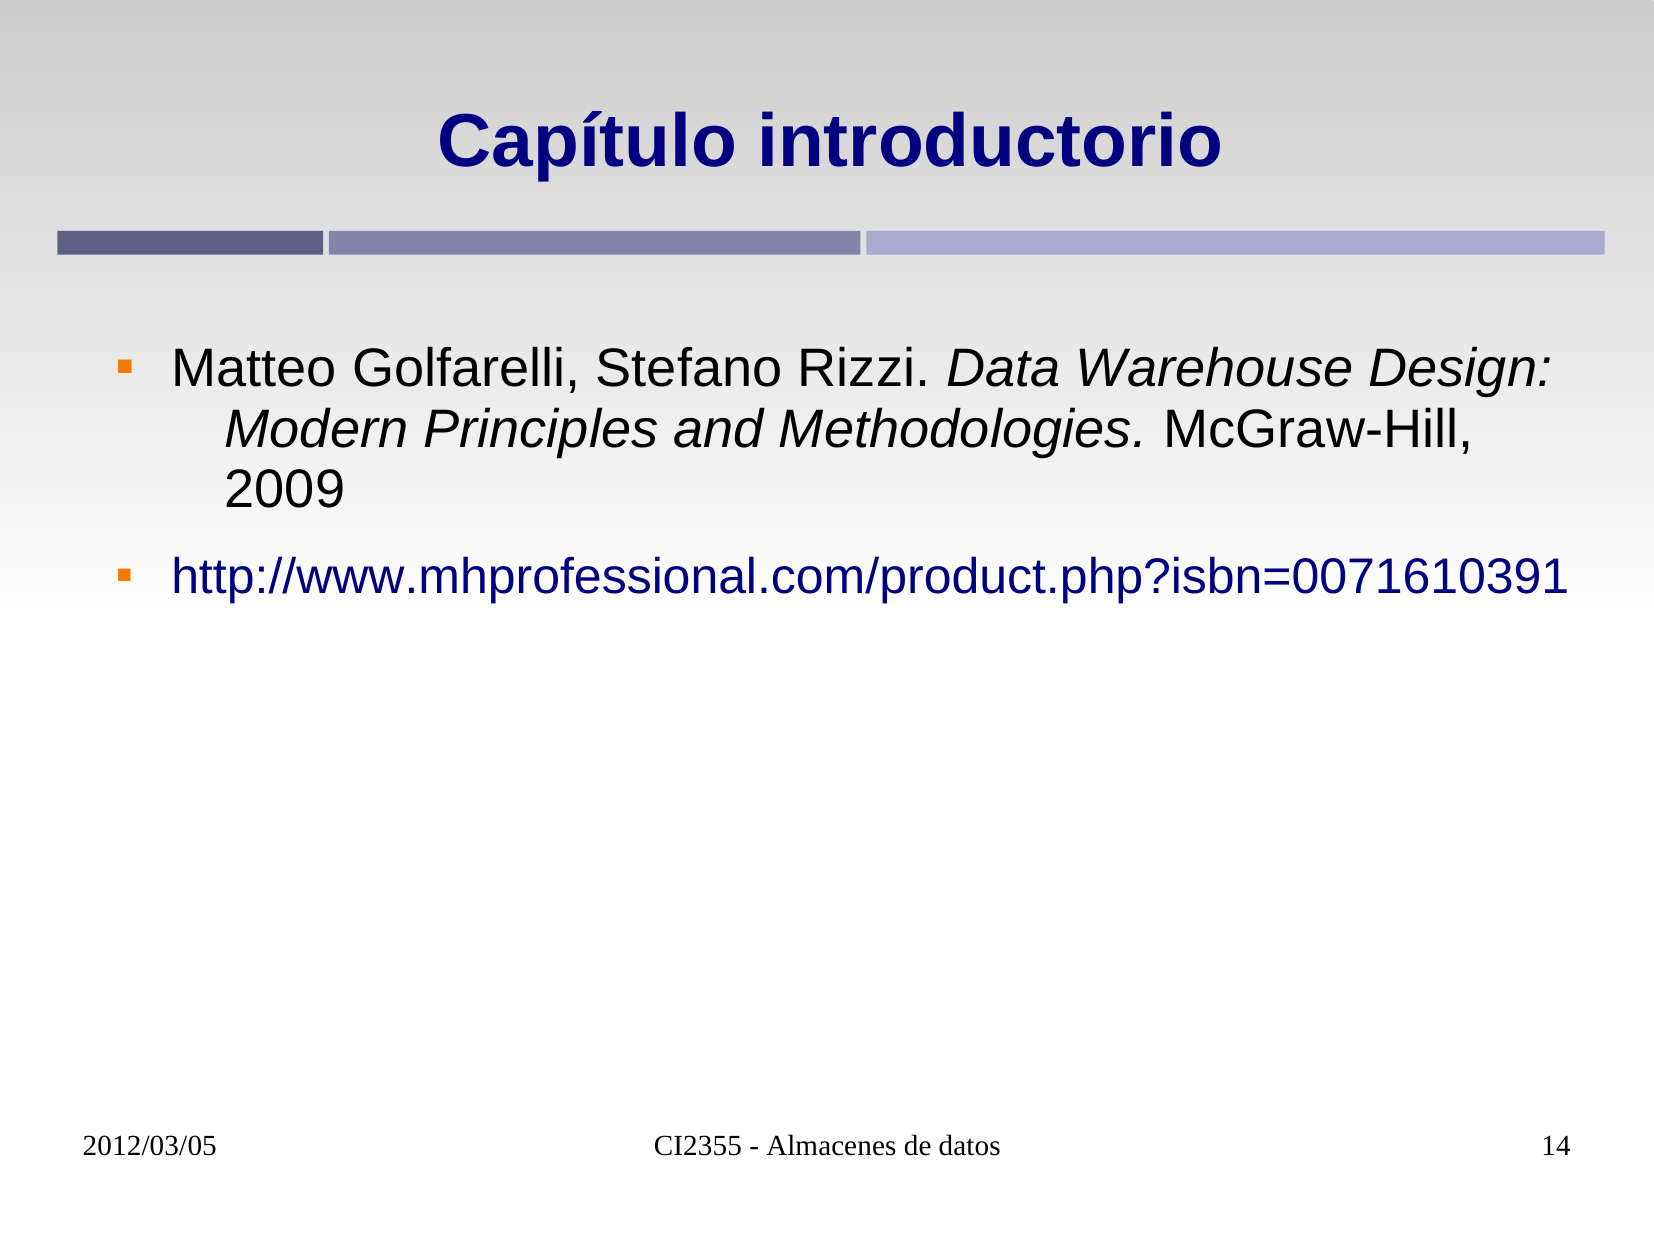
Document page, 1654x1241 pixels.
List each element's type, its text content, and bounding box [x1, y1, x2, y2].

list Matteo Golfarelli, Stefano Rizzi. Data Warehouse Design: Modern Principles and Methodologies. McGraw-Hill, 2009 http://www.mhprofessional.com/product.php?isbn=0071610391 [82, 337, 1571, 1109]
title Capítulo introductorio [86, 55, 1576, 226]
